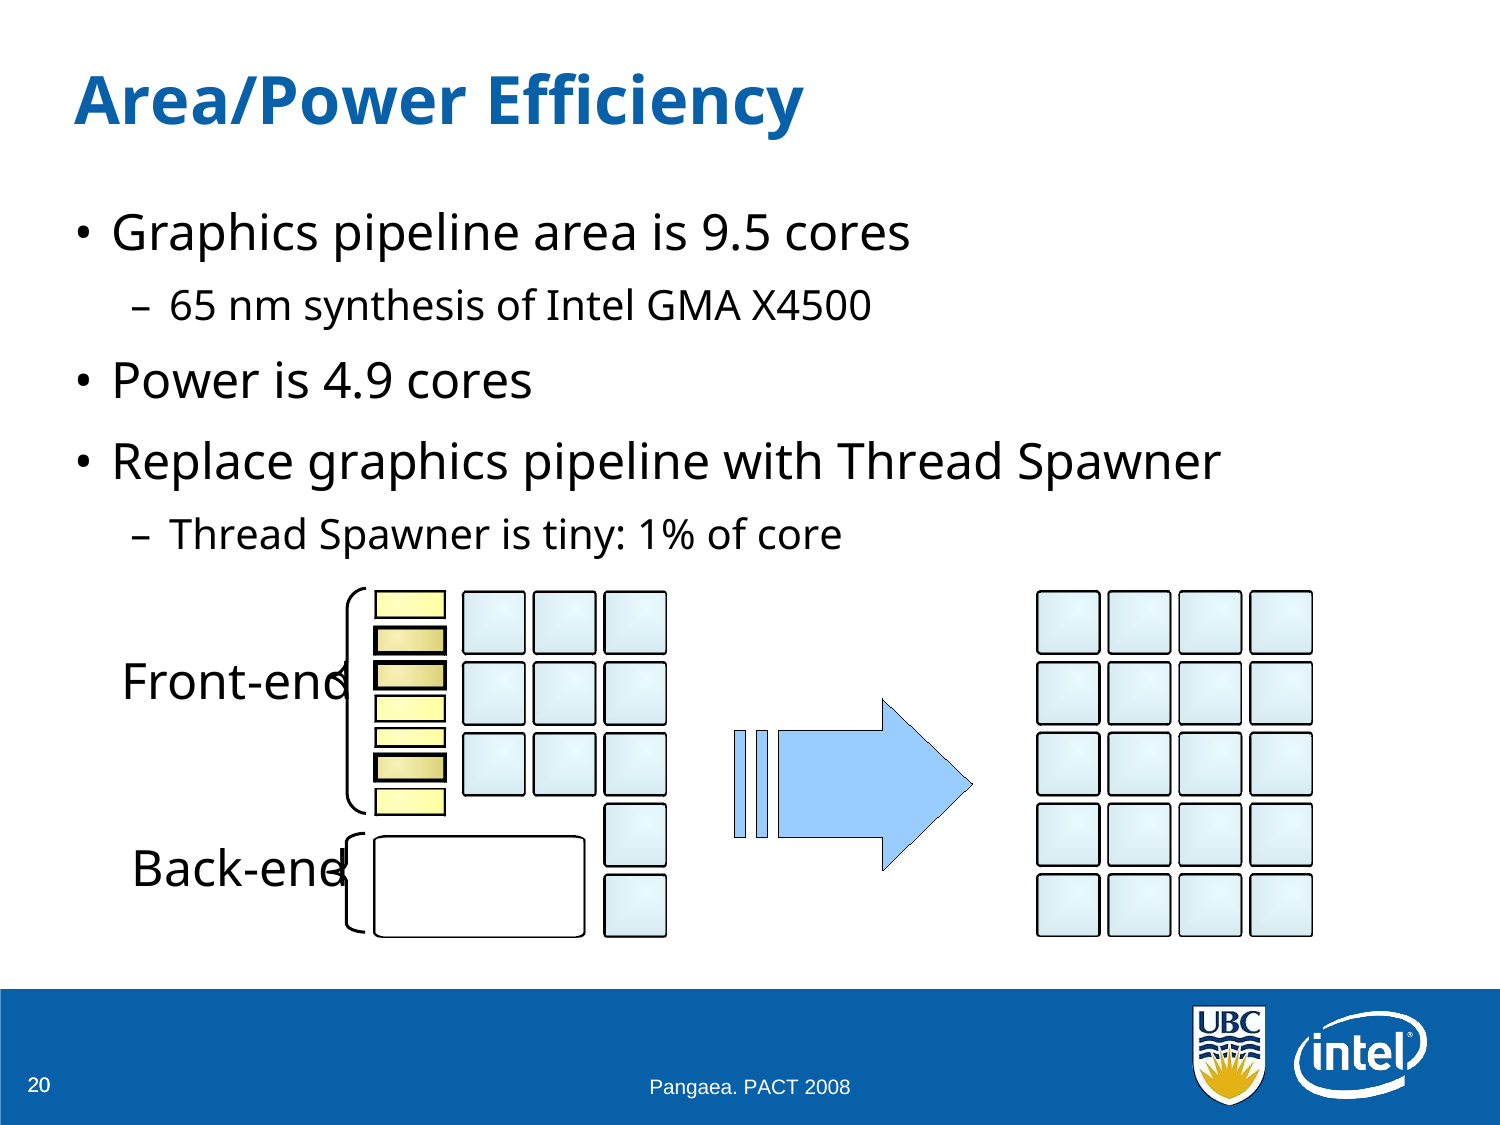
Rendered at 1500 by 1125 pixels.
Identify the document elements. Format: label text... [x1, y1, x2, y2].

picture [1294, 1011, 1427, 1099]
title Area/Power Efficiency [74, 25, 1427, 172]
text_box Front-end [101, 637, 344, 722]
text_box [756, 730, 768, 838]
picture [373, 590, 667, 938]
picture [1036, 590, 1313, 937]
text_box [734, 730, 746, 838]
list Graphics pipeline area is 9.5 cores 65 nm synthesis of Intel GMA X4500 Power is 4.9 cores Replace graphics pipeline with Thread Spawner Thread Spawner is tiny: 1% of core [74, 197, 1427, 992]
text_box Back-end [112, 825, 342, 909]
text_box [778, 698, 973, 871]
picture [1192, 1005, 1266, 1106]
